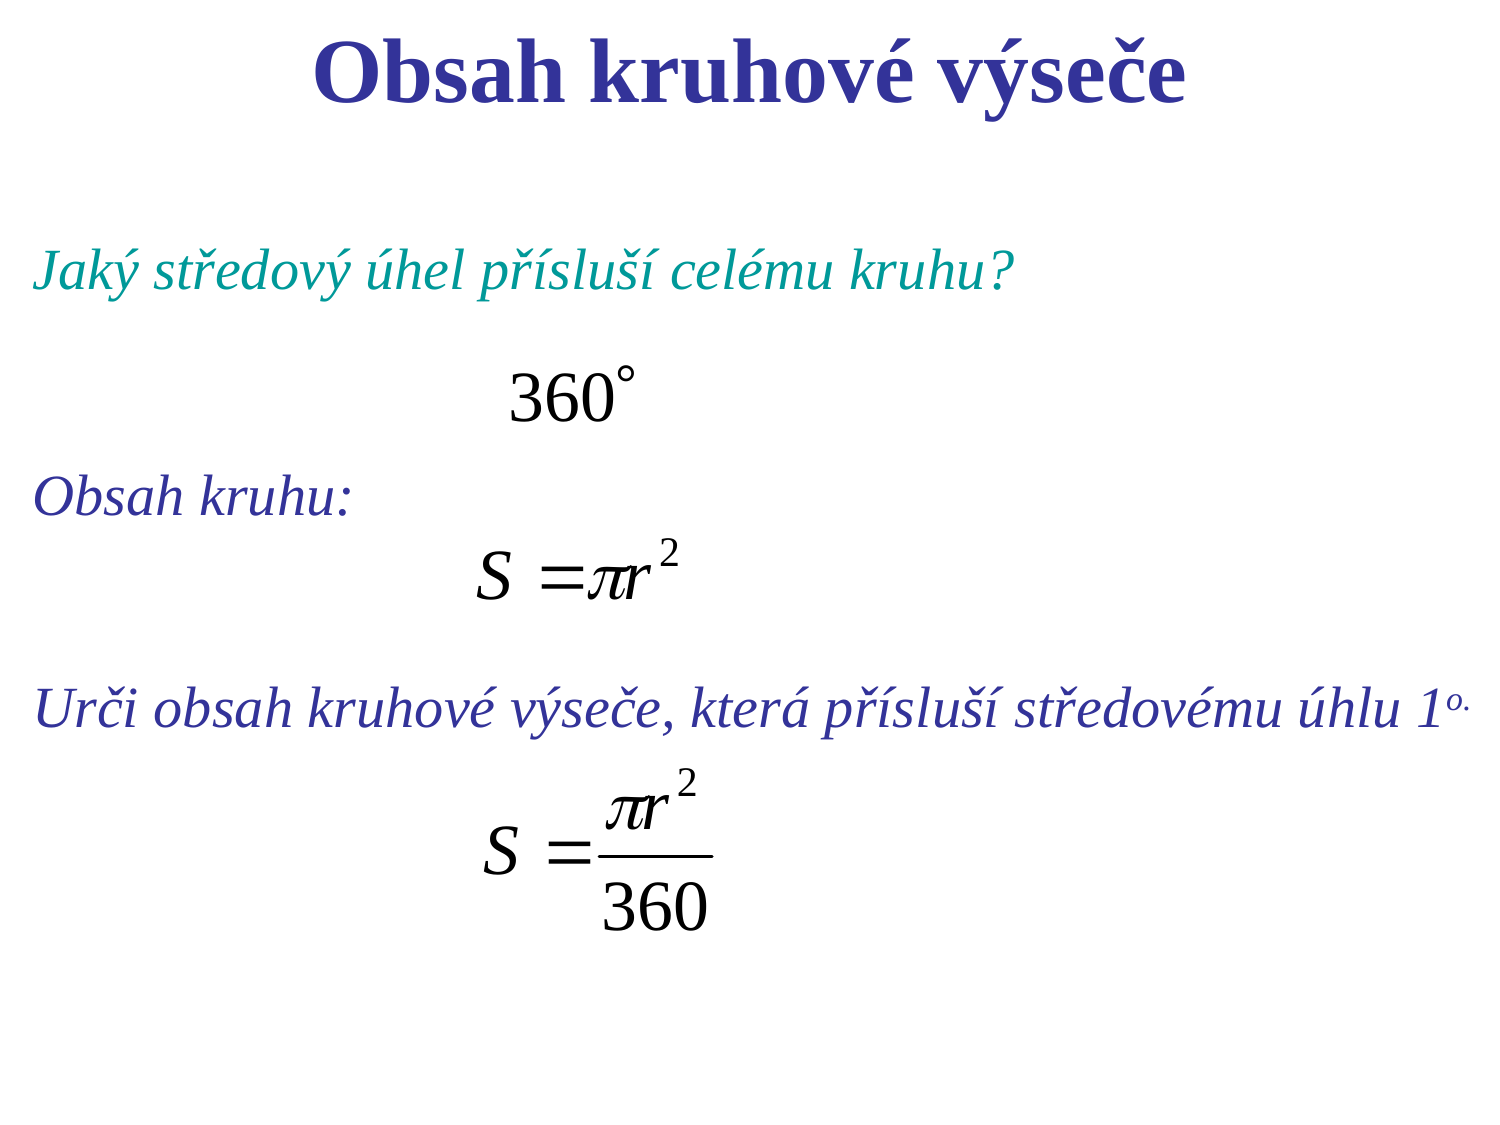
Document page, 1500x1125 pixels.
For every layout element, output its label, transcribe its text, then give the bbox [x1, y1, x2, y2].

text_box Obsah kruhové výseče [0, 0, 1500, 160]
chart [500, 354, 656, 432]
chart [471, 748, 729, 947]
text_box Obsah kruhu: [17, 432, 1500, 551]
text_box Jaký středový úhel přísluší celému kruhu? [17, 172, 1500, 361]
chart [464, 521, 692, 618]
text_box Urči obsah kruhové výseče, která přísluší středovému úhlu 1o. [17, 645, 1500, 764]
